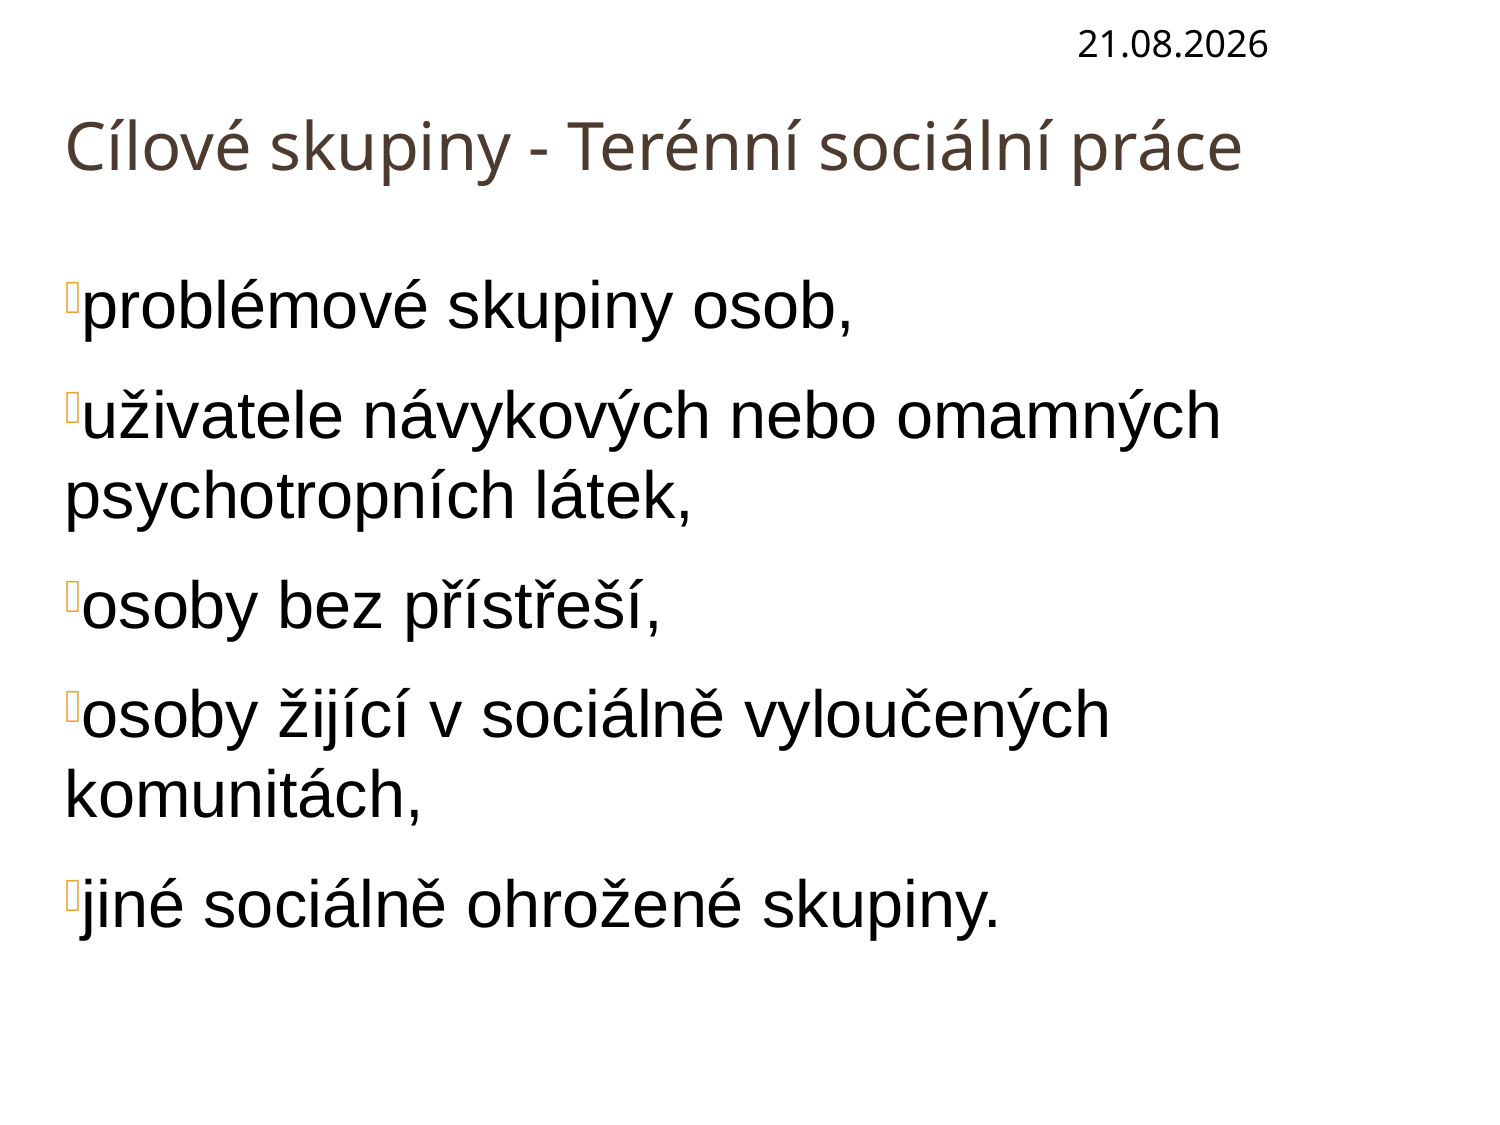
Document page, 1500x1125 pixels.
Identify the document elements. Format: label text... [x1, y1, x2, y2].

list problémové skupiny osob, uživatele návykových nebo omamných psychotropních látek, osoby bez přístřeší, osoby žijící v sociálně vyloučených komunitách, jiné sociálně ohrožené skupiny. [50, 254, 1475, 998]
title Cílové skupiny - Terénní sociální práce [50, 75, 1475, 213]
text_box 14.04.2020 [1062, 12, 1475, 60]
